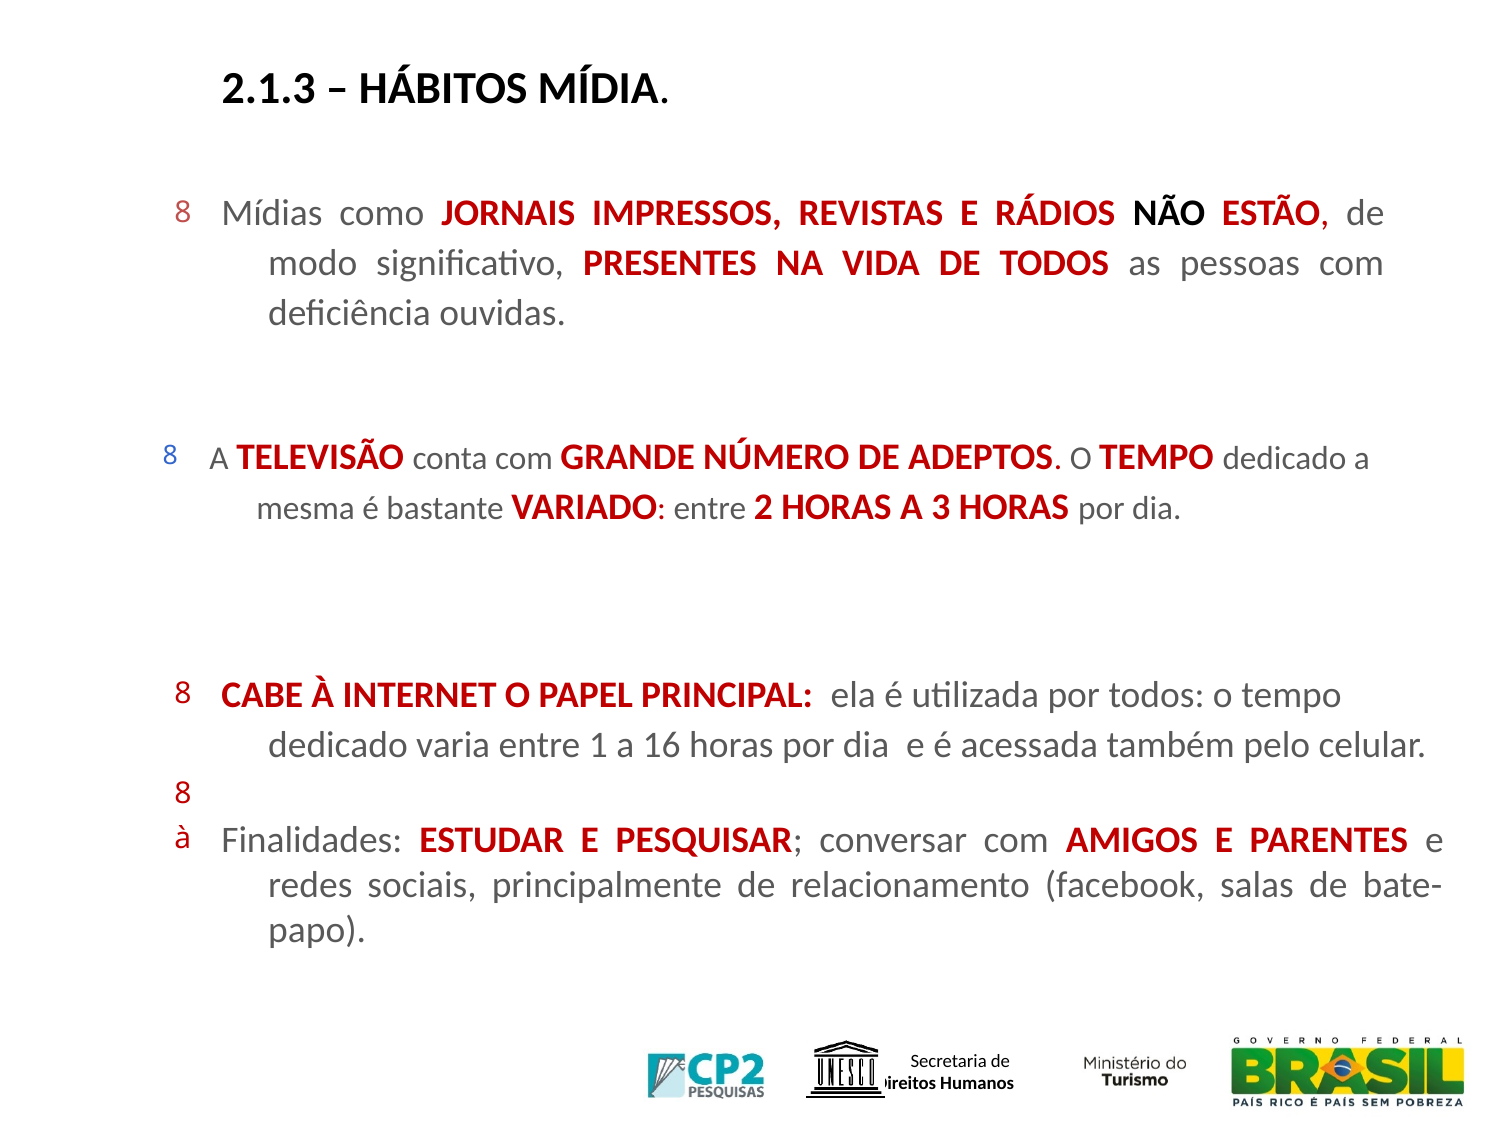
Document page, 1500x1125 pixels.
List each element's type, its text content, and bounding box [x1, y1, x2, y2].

text_box Mídias como jornais impressos, revistas e rádios NÃO estão, de modo significativo, presentes na vida de todos as pessoas com deficiência ouvidas. [159, 176, 1400, 341]
text_box Cabe à internet o papel principal: ela é utilizada por todos: o tempo dedicado varia entre 1 a 16 horas por dia e é acessada também pelo celular. Finalidades: estudar e pesquisar; conversar com amigos e parentes e redes sociais, principalmente de relacionamento (facebook, salas de bate-papo). [159, 657, 1459, 957]
text_box A televisão conta com grande número de adeptos. O tempo dedicado a mesma é bastante variado: entre 2 horas a 3 horas por dia. [148, 419, 1412, 534]
text_box 2.1.3 – Hábitos MÍDIA. [207, 51, 1270, 176]
